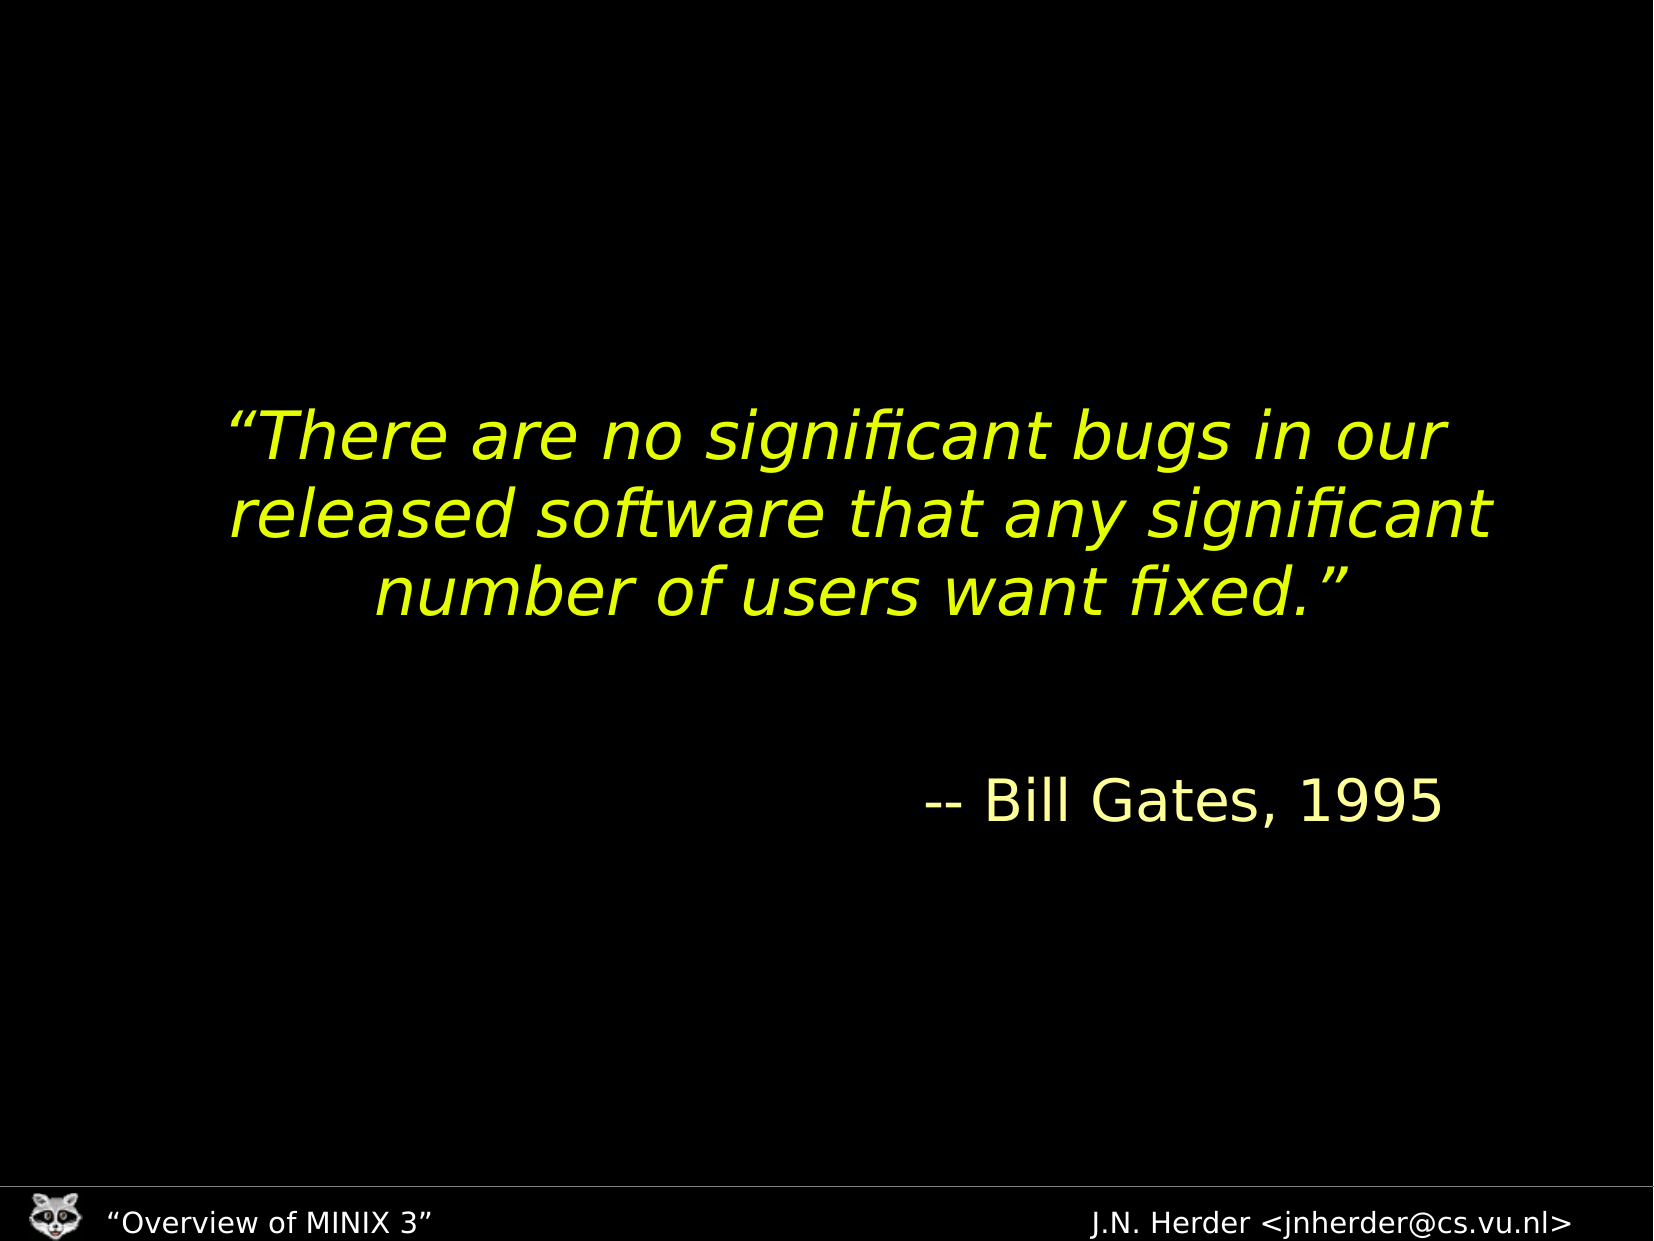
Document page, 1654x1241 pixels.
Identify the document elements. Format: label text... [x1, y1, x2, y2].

picture [29, 1193, 83, 1241]
list “There are no significant bugs in our released software that any significant number of users want fixed.” -- Bill Gates, 1995 [82, 290, 1571, 1109]
